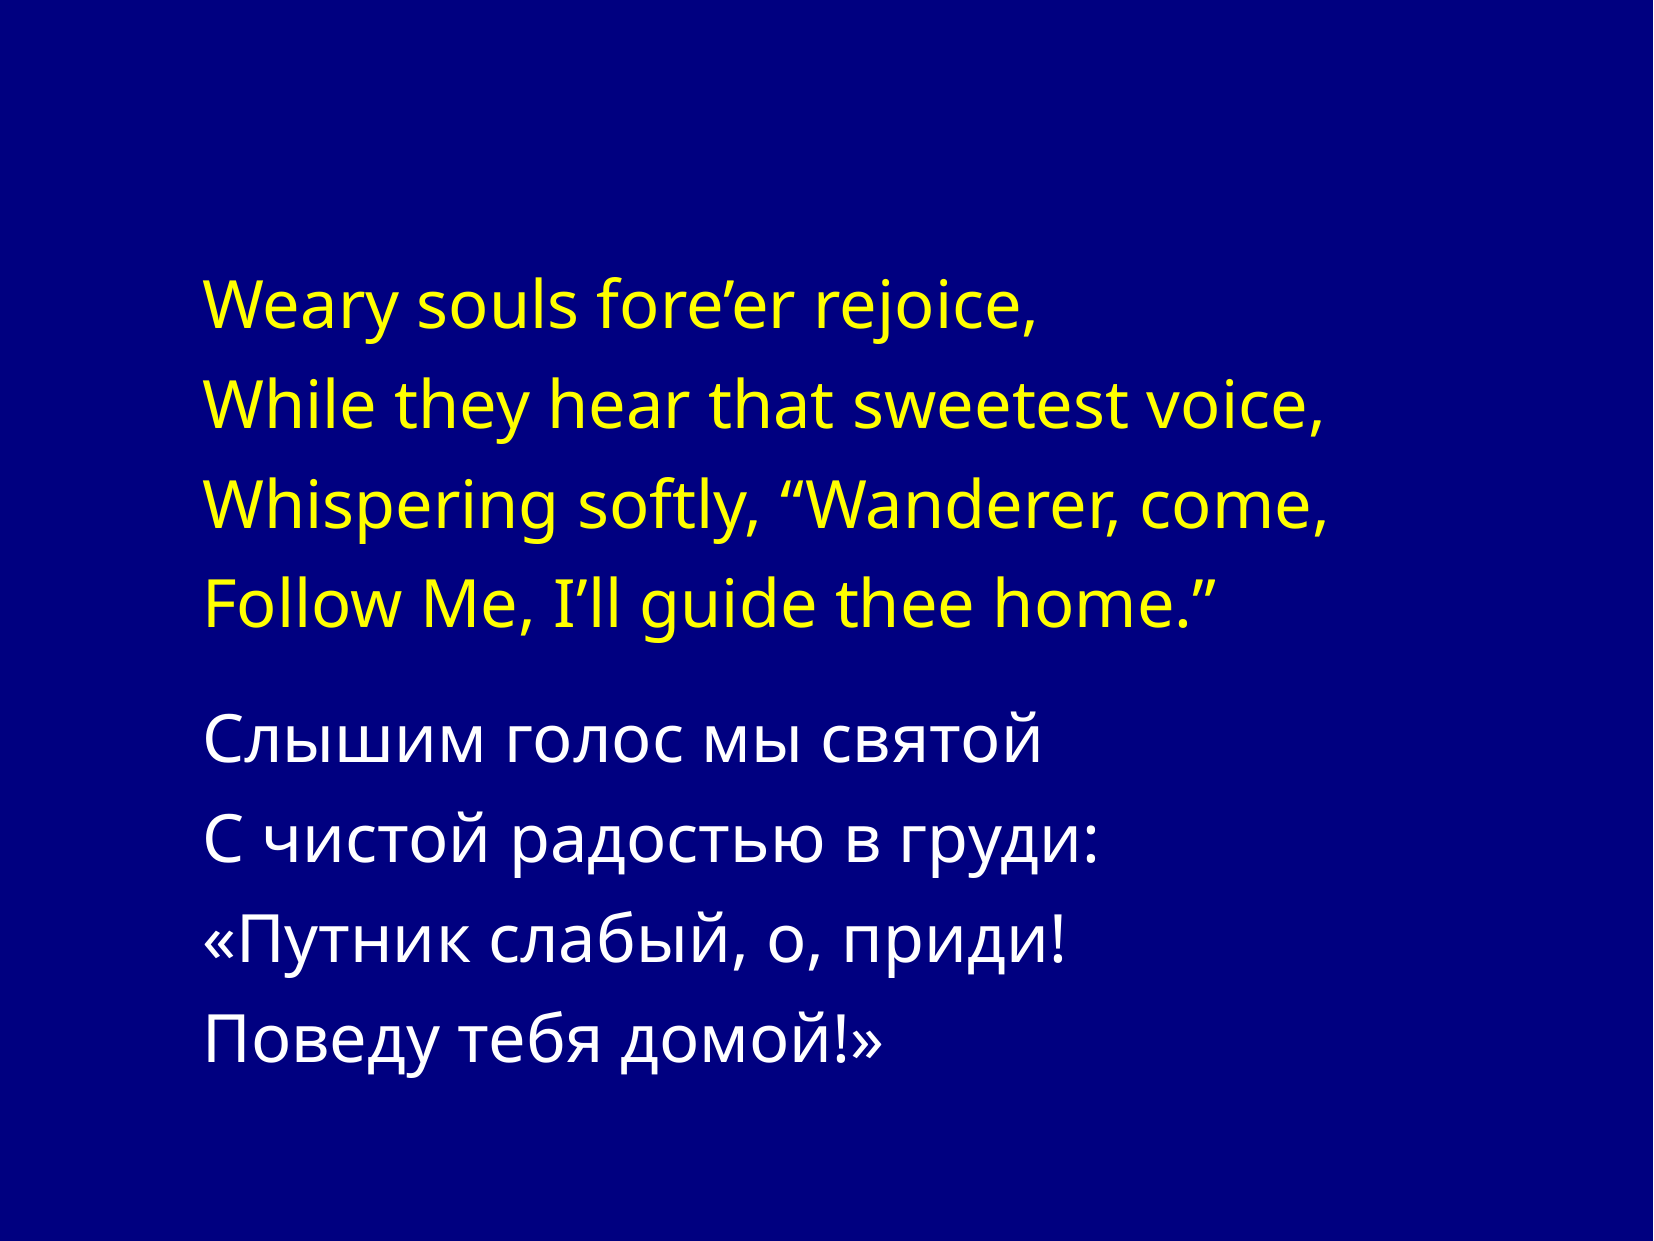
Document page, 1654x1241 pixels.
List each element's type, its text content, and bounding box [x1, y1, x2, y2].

text_box Слышим голос мы святой С чистой радостью в груди: «Путник слабый, о, приди! Поведу тебя домой!» [75, 675, 1576, 1163]
text_box Weary souls fore’er rejoice, While they hear that sweetest voice, Whispering softly, “Wanderer, come, Follow Me, I’ll guide thee home.” [75, 150, 1576, 638]
